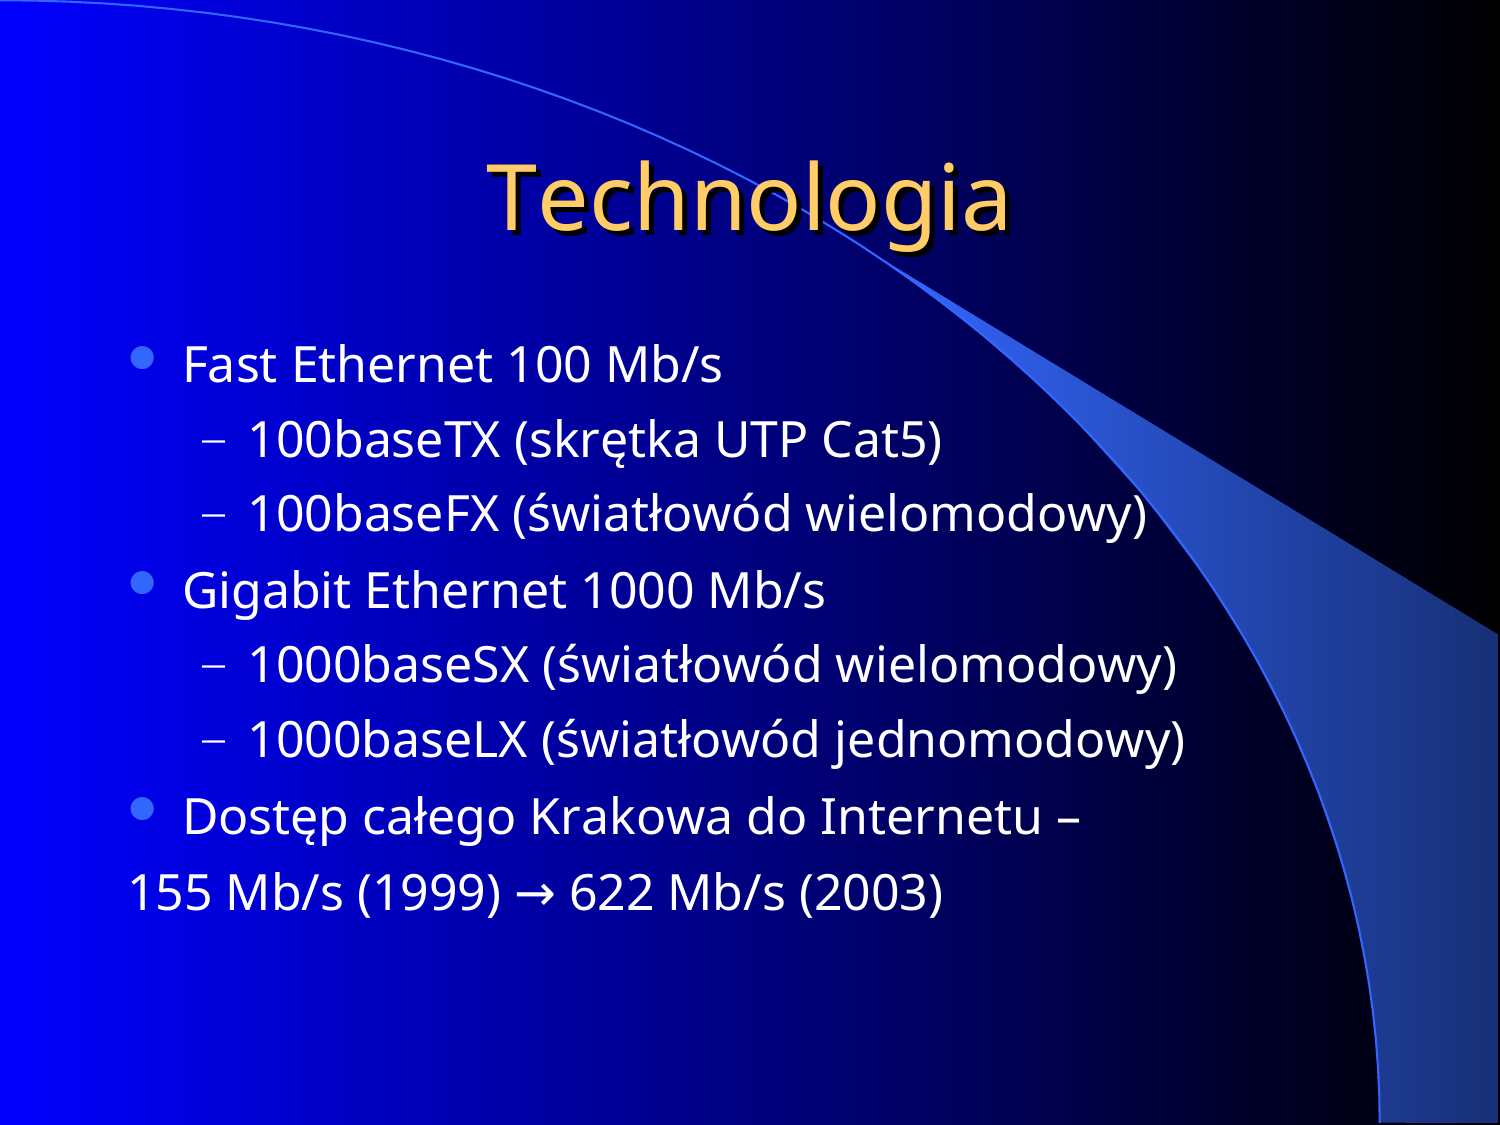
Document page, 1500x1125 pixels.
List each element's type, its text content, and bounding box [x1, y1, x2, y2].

title Technologia [112, 99, 1388, 288]
list Fast Ethernet 100 Mb/s 100baseTX (skrętka UTP Cat5) 100baseFX (światłowód wielomodowy) Gigabit Ethernet 1000 Mb/s 1000baseSX (światłowód wielomodowy) 1000baseLX (światłowód jednomodowy) Dostęp całego Krakowa do Internetu – 155 Mb/s (1999) → 622 Mb/s (2003) [112, 324, 1388, 1000]
